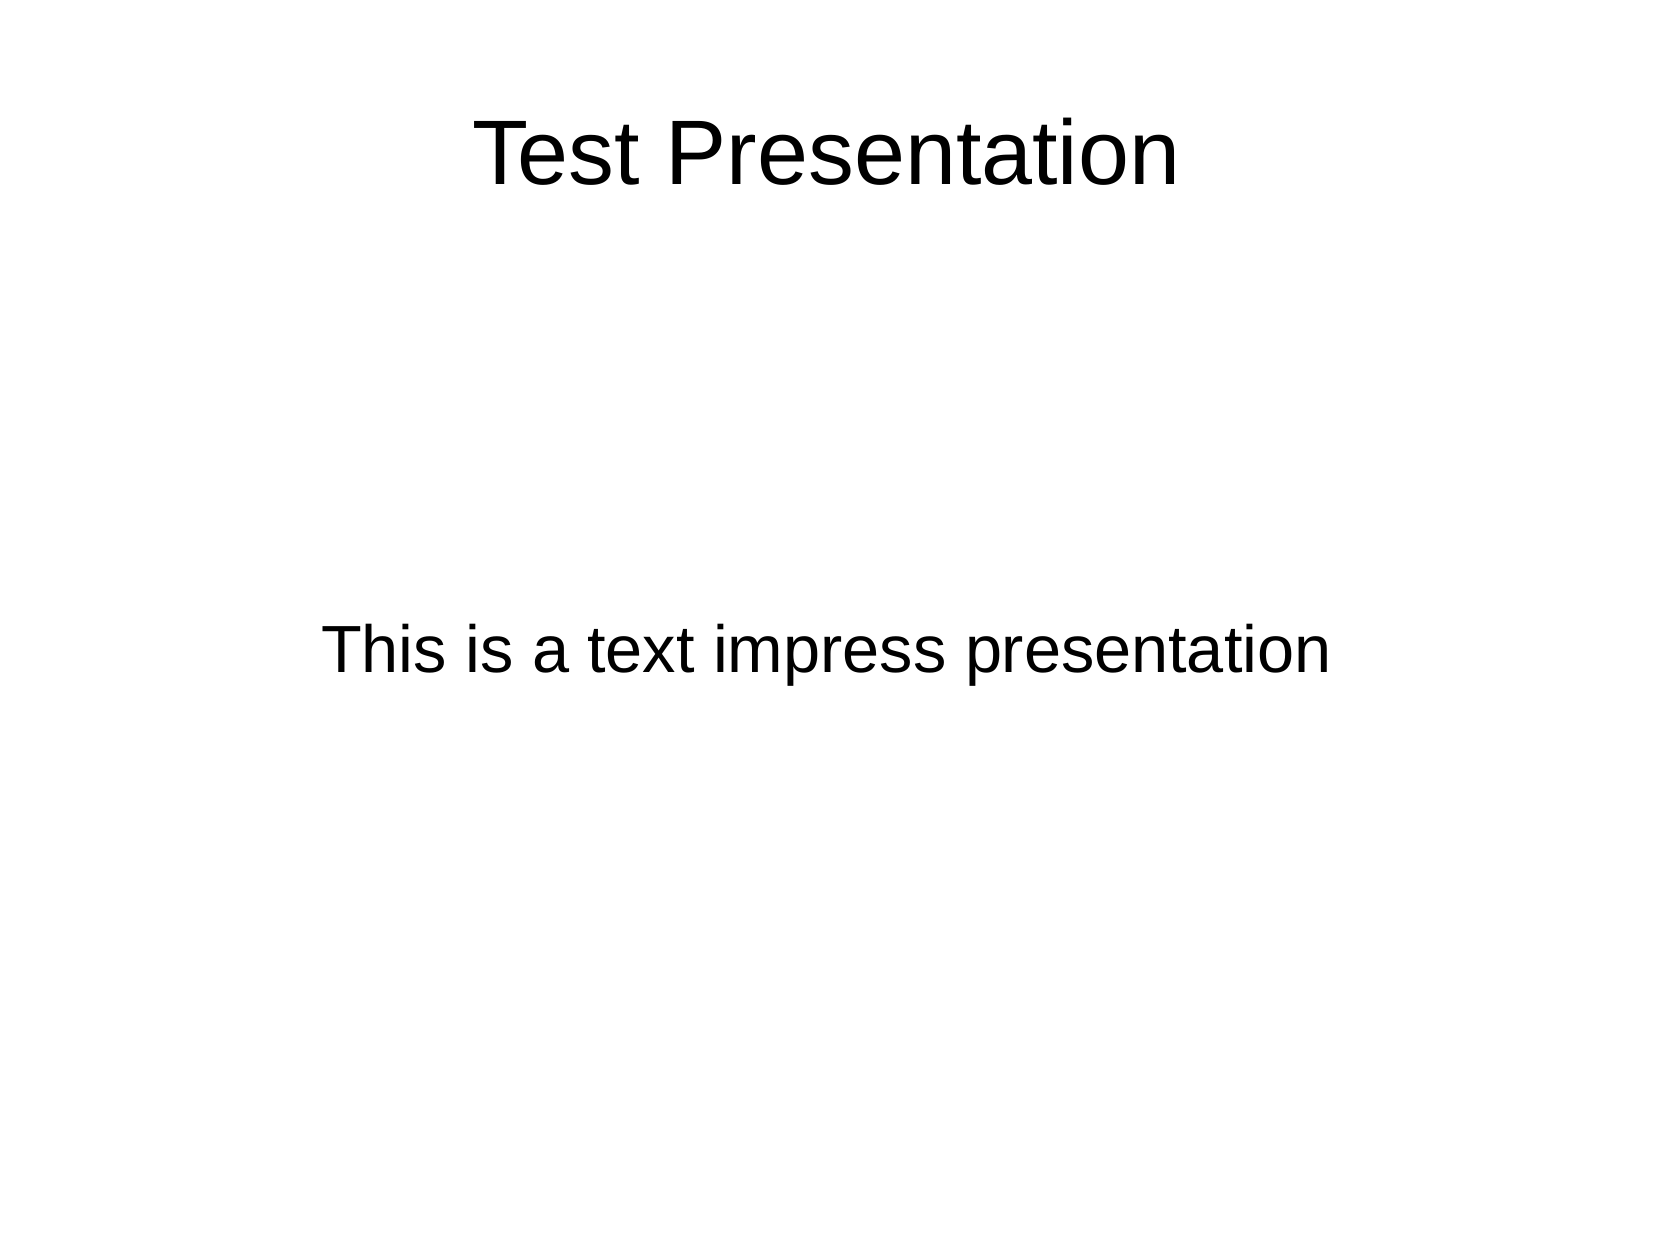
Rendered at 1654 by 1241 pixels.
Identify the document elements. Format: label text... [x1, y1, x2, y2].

title Test Presentation [82, 49, 1571, 257]
subtitle This is a text impress presentation [82, 290, 1571, 1010]
